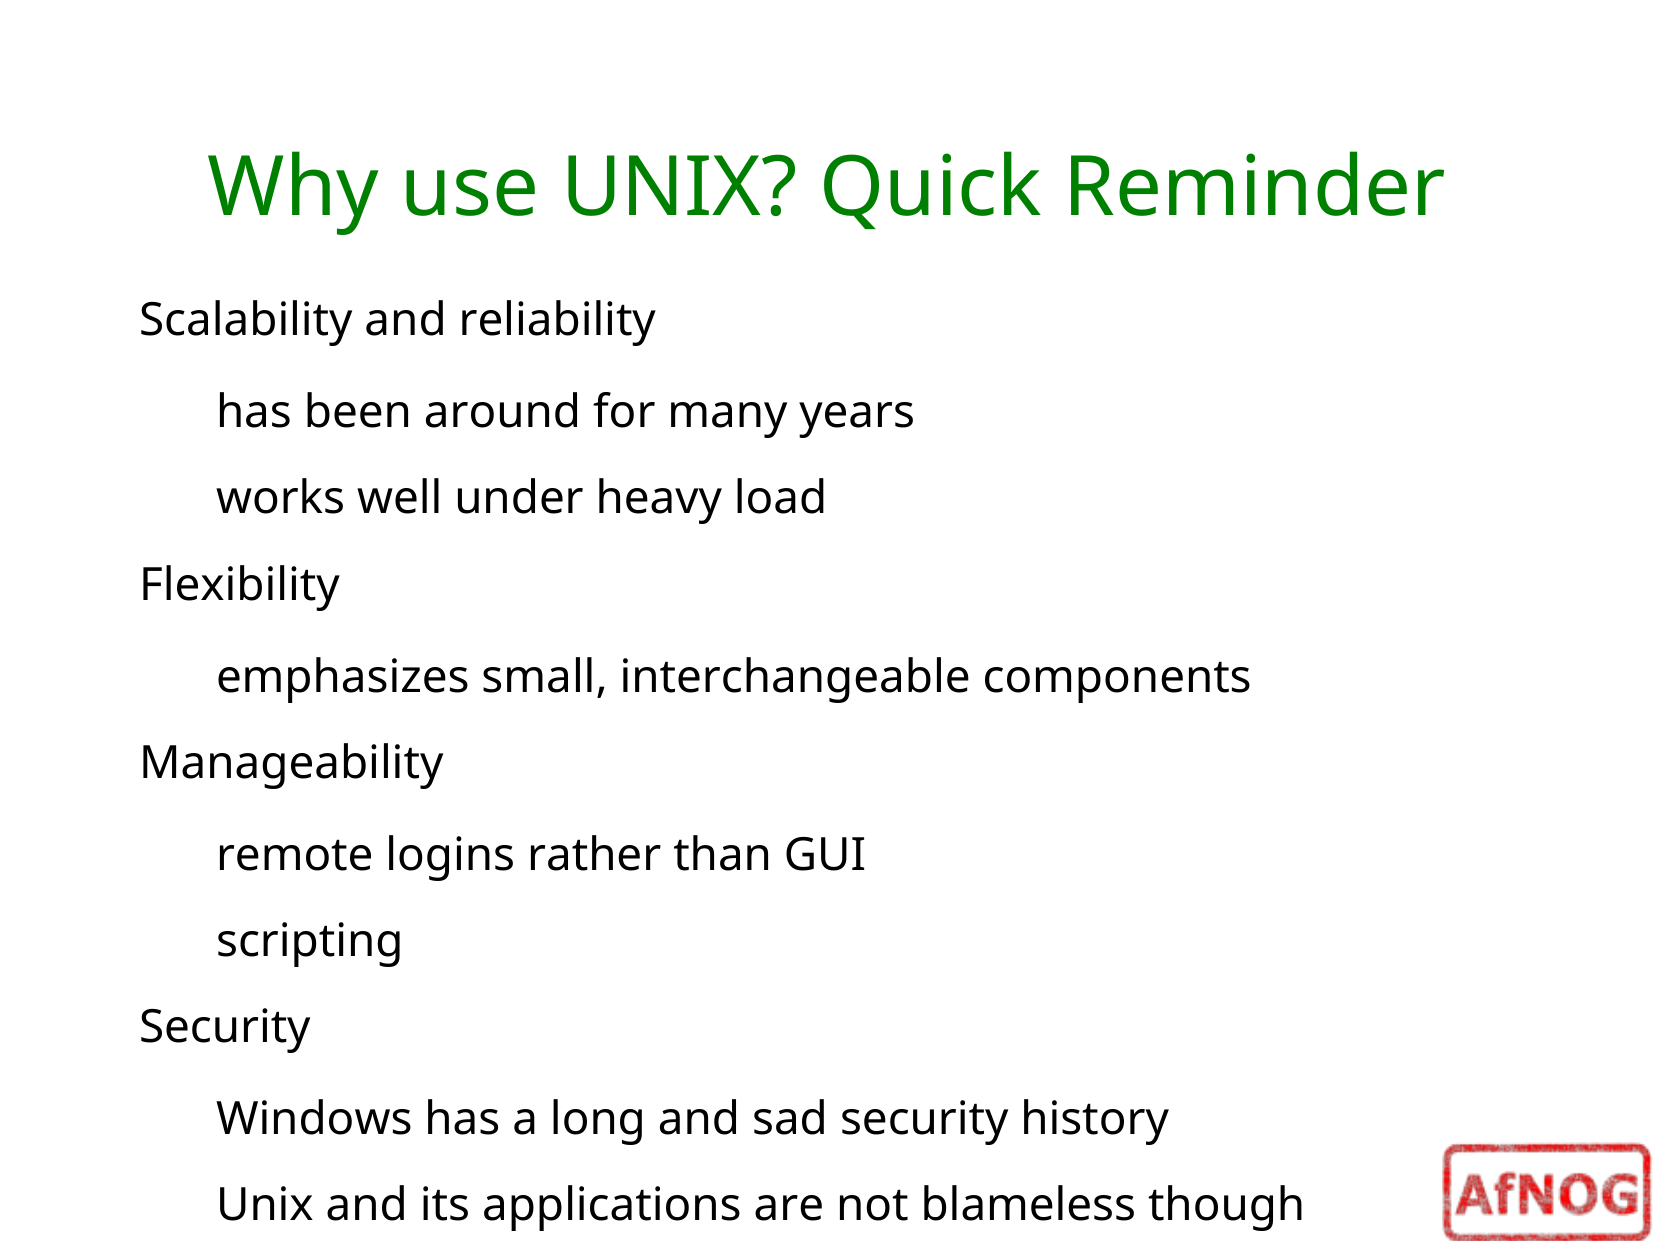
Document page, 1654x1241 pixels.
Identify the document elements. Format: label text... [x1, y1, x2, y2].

list Scalability and reliability has been around for many years works well under heavy load Flexibility emphasizes small, interchangeable components Manageability remote logins rather than GUI scripting Security Windows has a long and sad security history Unix and its applications are not blameless though [121, 286, 1561, 1133]
title Why use UNIX? Quick Reminder [121, 79, 1533, 286]
picture [1441, 1141, 1654, 1241]
